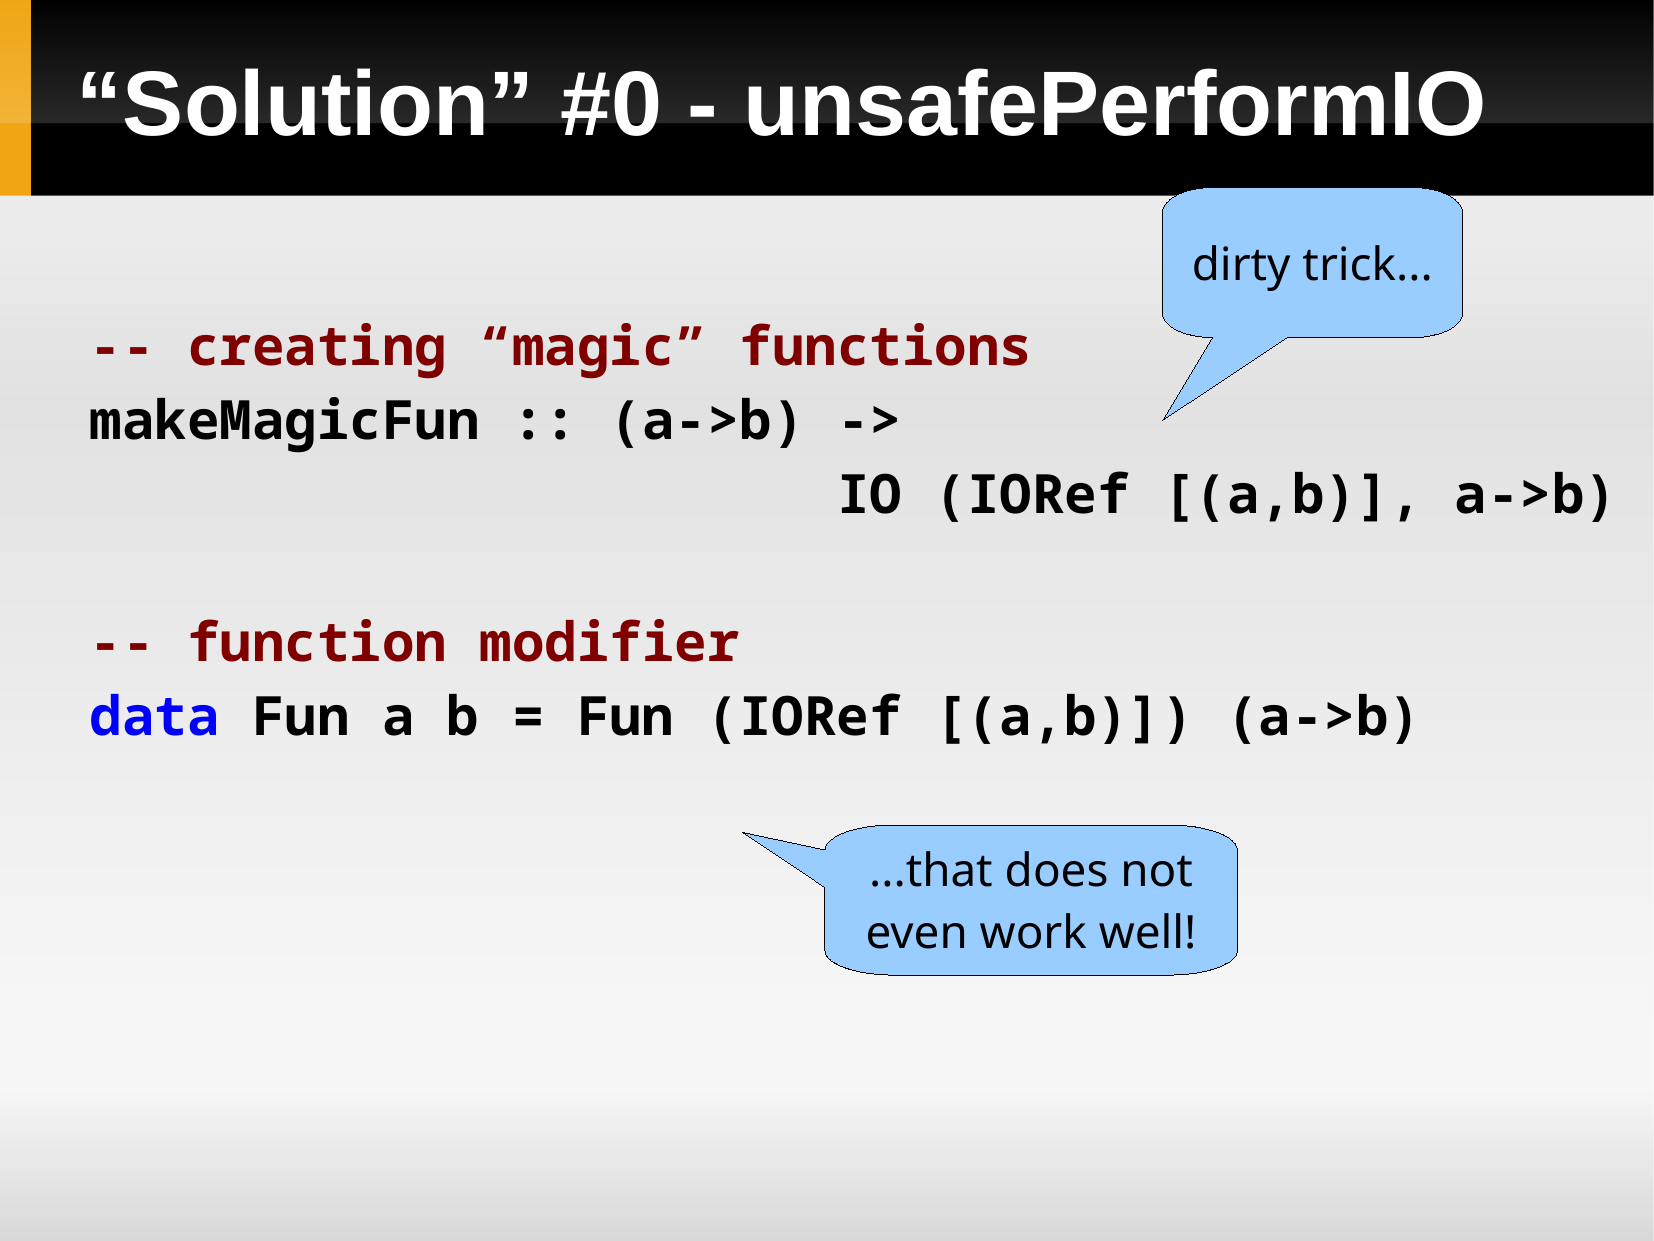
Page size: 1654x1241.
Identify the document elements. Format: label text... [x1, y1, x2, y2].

text_box -- creating “magic” functions makeMagicFun :: (a->b) -> IO (IORef [(a,b)], a->b) -- function modifier data Fun a b = Fun (IORef [(a,b)]) (a->b) [75, 300, 1651, 1163]
text_box ...that does not even work well! [742, 825, 1238, 976]
title “Solution” #0 - unsafePerformIO [76, 7, 1565, 200]
picture [0, 0, 1654, 1241]
text_box dirty trick... [1162, 187, 1463, 421]
